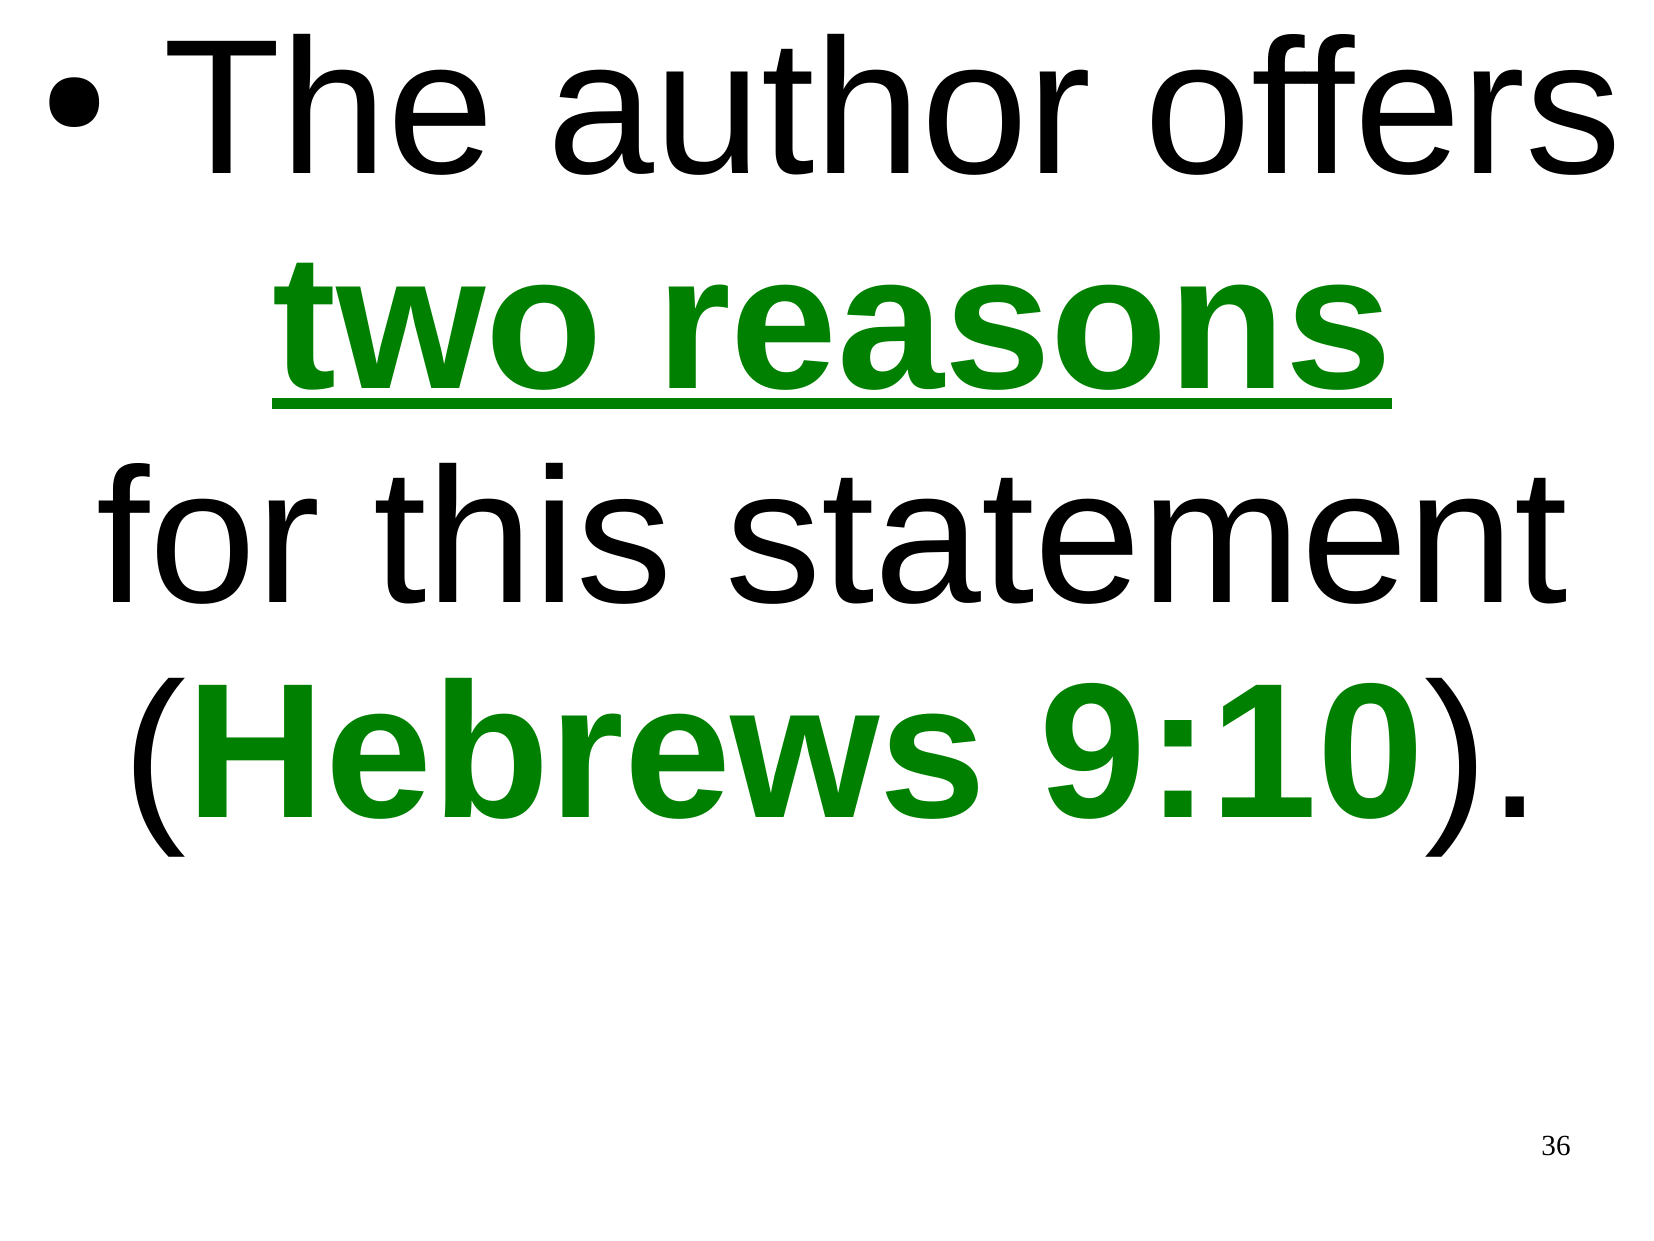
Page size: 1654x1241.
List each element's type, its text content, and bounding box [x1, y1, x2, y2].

list The author offers two reasons for this statement (Hebrews 9:10). [0, 0, 1651, 1238]
